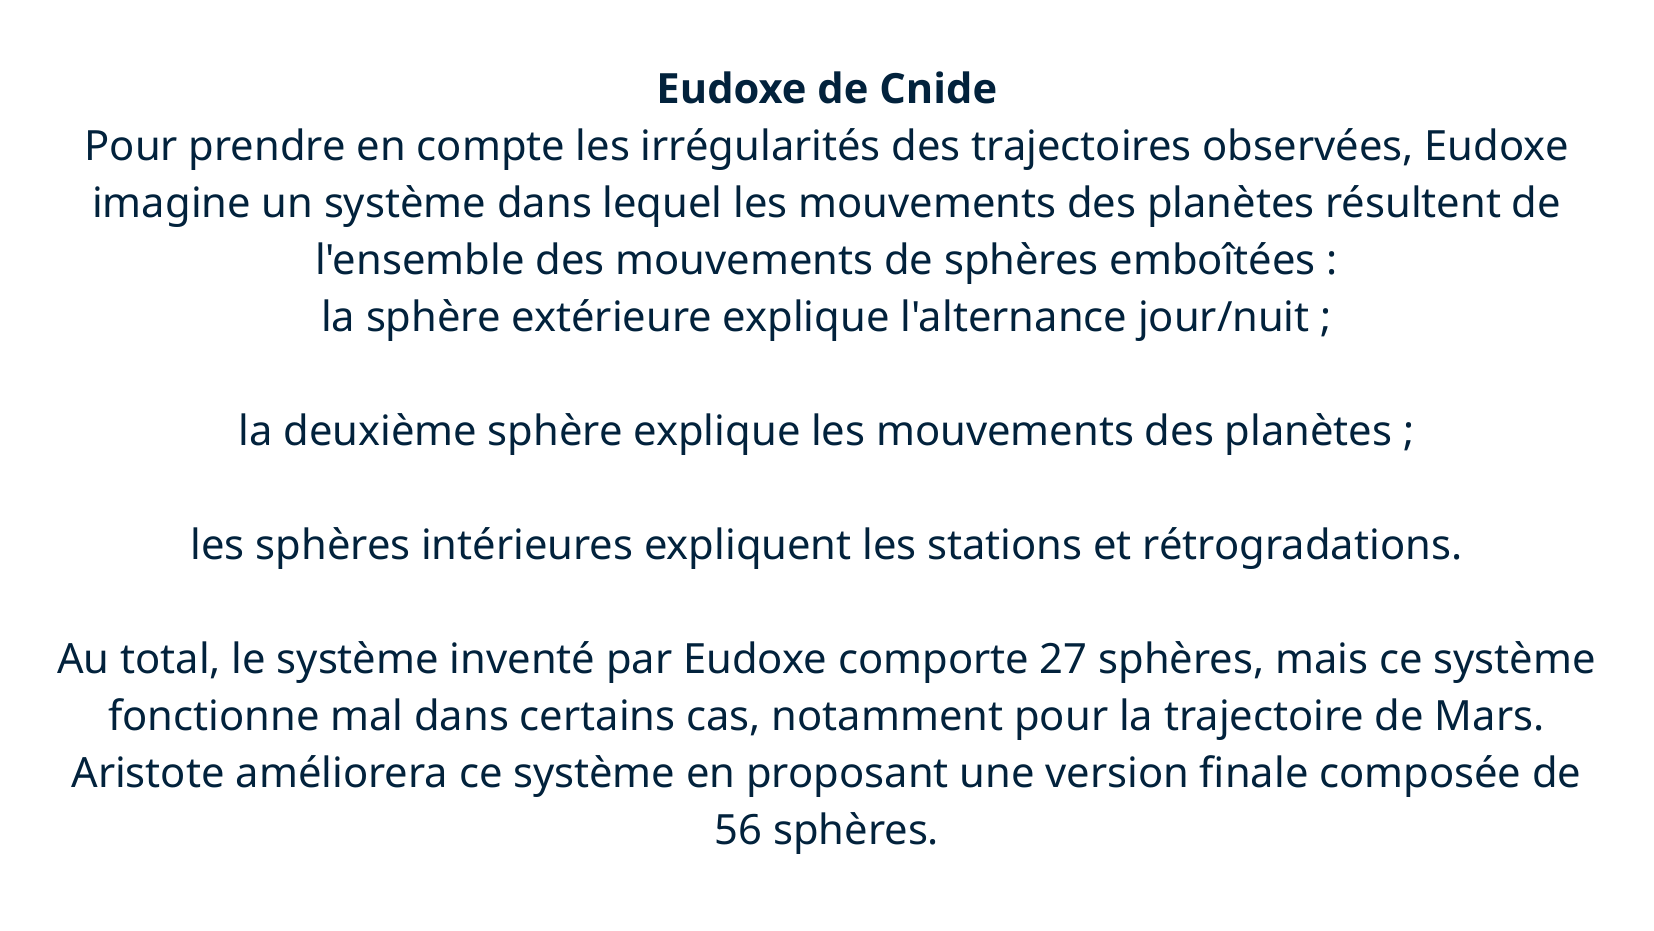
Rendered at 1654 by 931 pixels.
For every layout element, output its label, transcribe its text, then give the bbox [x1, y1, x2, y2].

subtitle Eudoxe de Cnide Pour prendre en compte les irrégularités des trajectoires observées, Eudoxe imagine un système dans lequel les mouvements des planètes résultent de l'ensemble des mouvements de sphères emboîtées : la sphère extérieure explique l'alternance jour/nuit ; la deuxième sphère explique les mouvements des planètes ; les sphères intérieures expliquent les stations et rétrogradations. Au total, le système inventé par Eudoxe comporte 27 sphères, mais ce système fonctionne mal dans certains cas, notamment pour la trajectoire de Mars. Aristote améliorera ce système en proposant une version finale composée de 56 sphères. [29, 20, 1625, 895]
